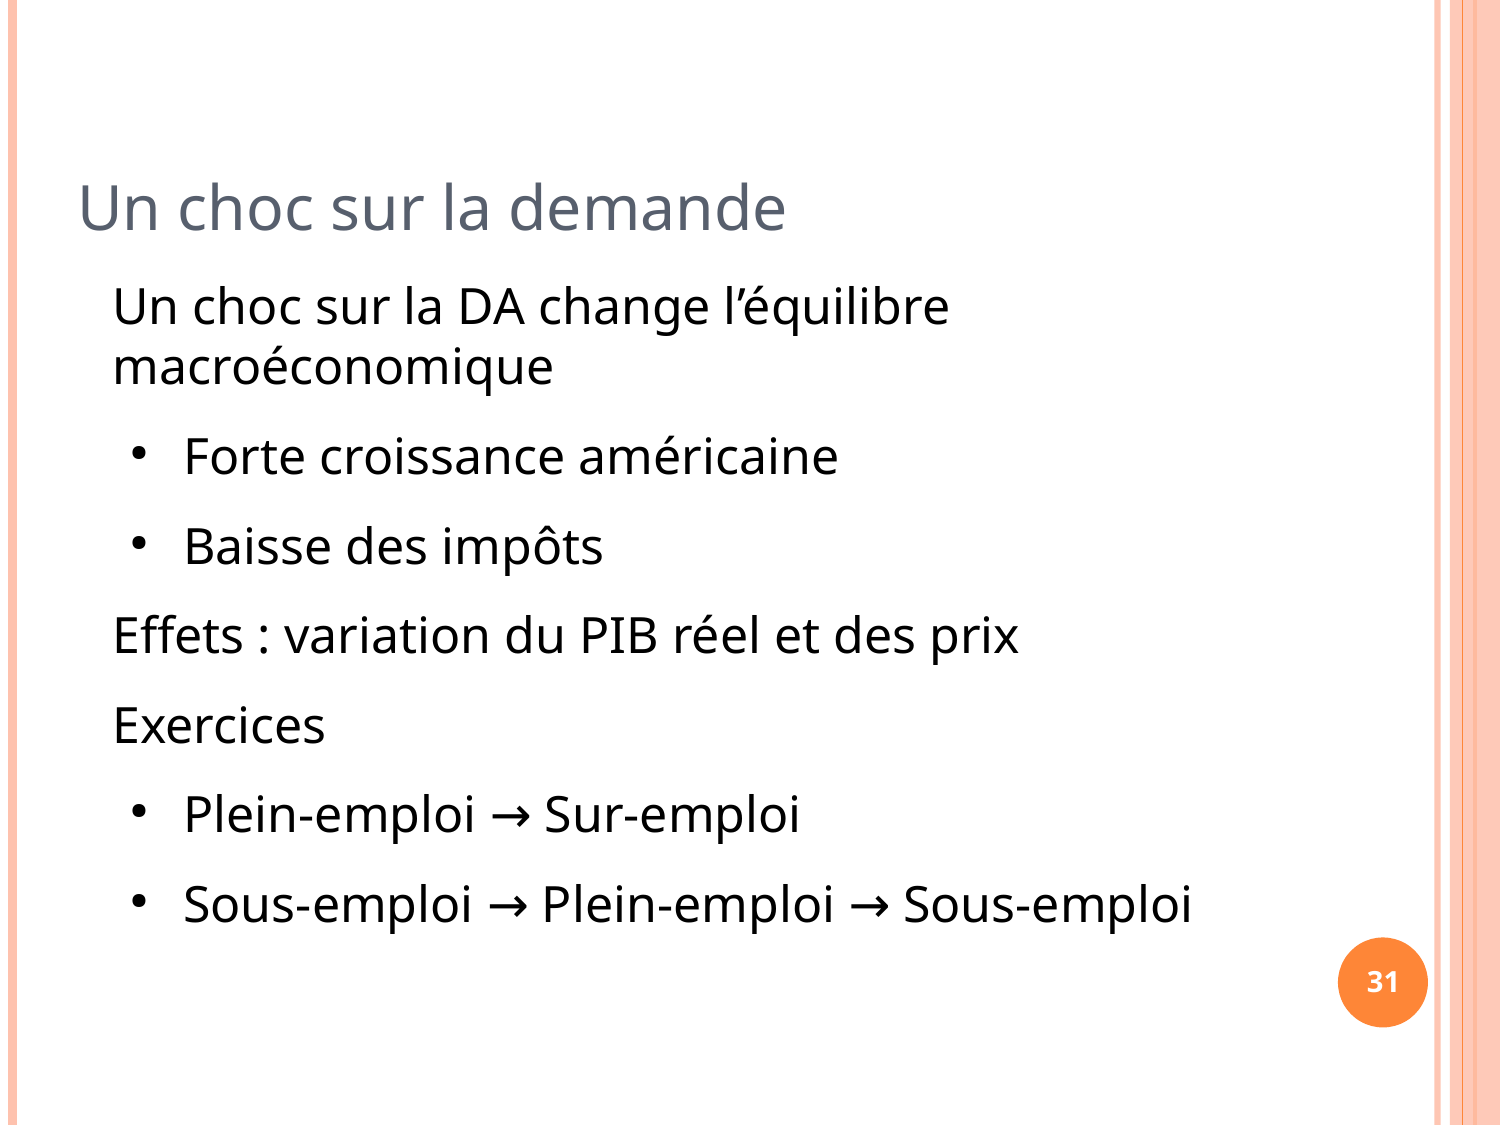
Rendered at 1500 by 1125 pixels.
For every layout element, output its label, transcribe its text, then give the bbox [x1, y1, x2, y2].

list Un choc sur la DA change l’équilibre macroéconomique Forte croissance américaine Baisse des impôts Effets : variation du PIB réel et des prix Exercices Plein-emploi → Sur-emploi Sous-emploi → Plein-emploi → Sous-emploi [112, 275, 1388, 1000]
title Un choc sur la demande [62, 37, 1450, 250]
slide_number <numéro> [1333, 940, 1434, 1027]
